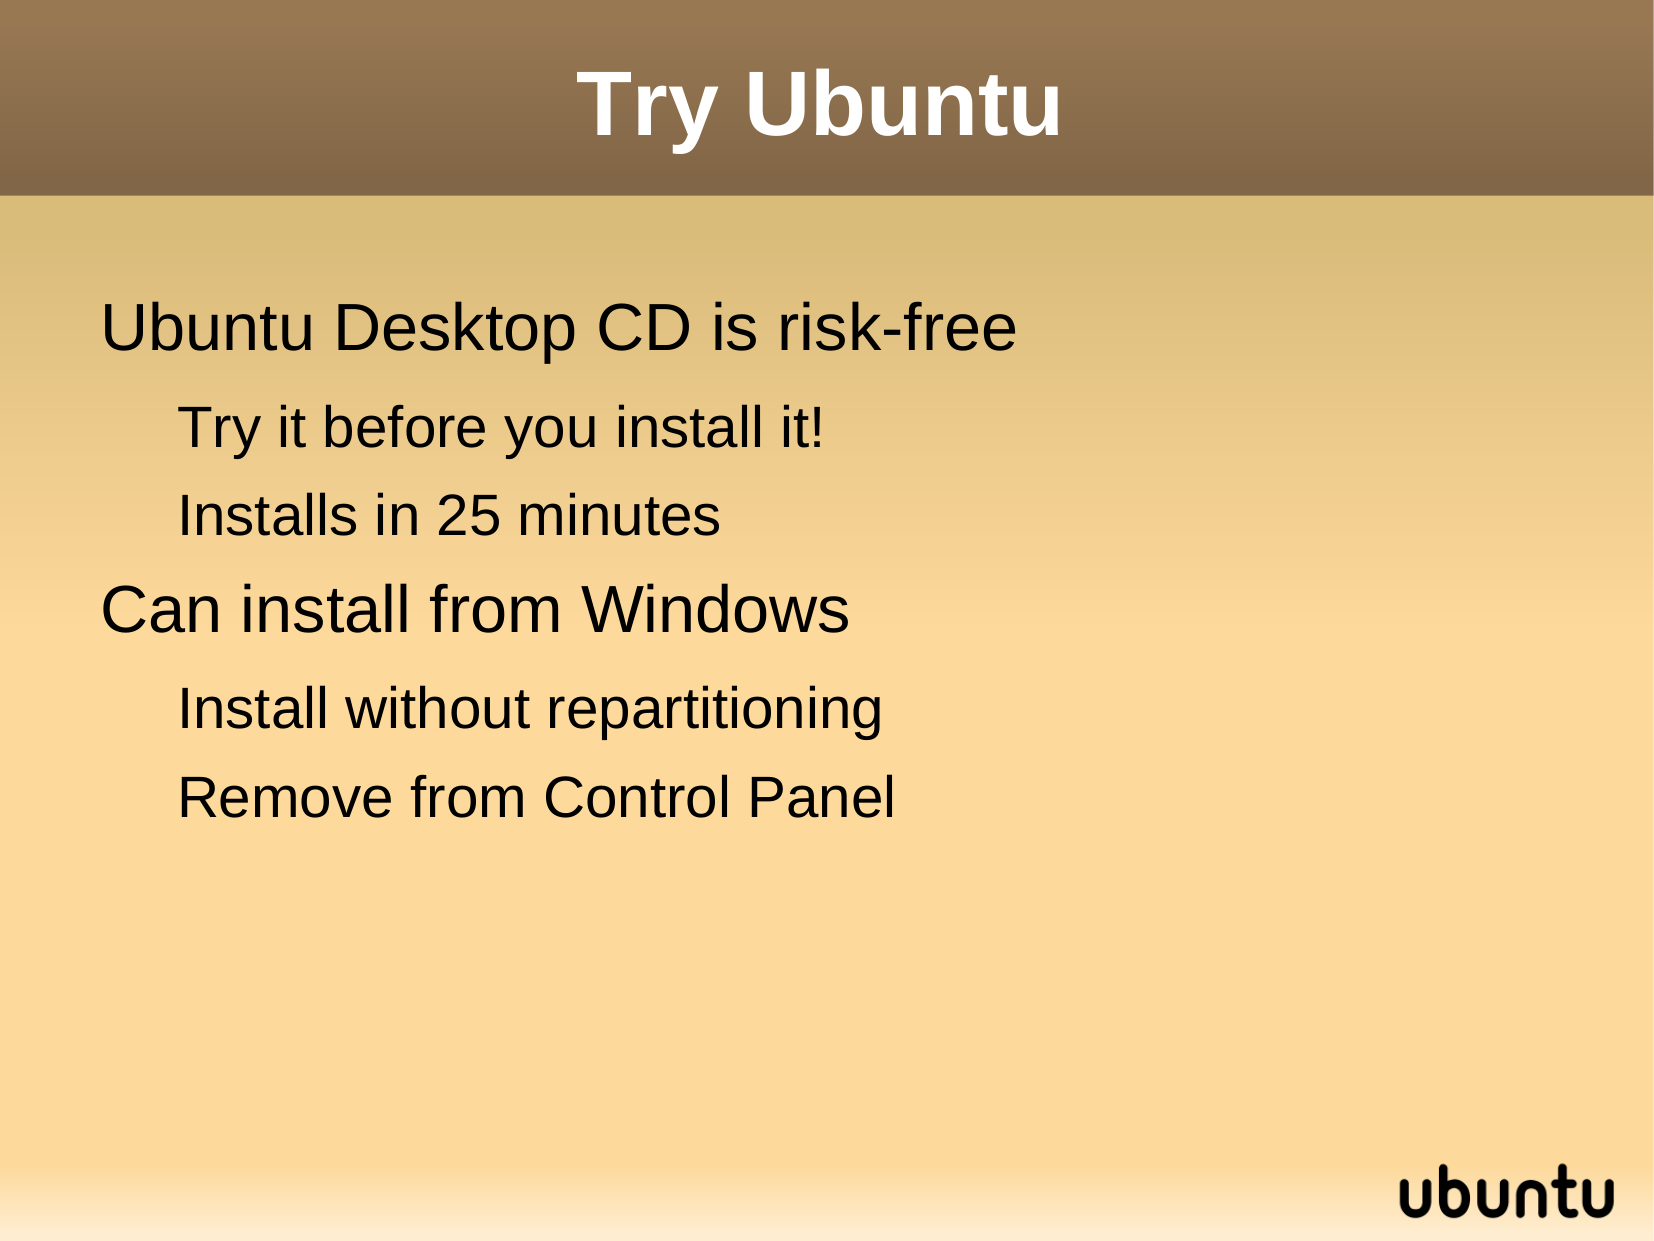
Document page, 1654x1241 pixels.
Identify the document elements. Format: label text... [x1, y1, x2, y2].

title Try Ubuntu [76, 7, 1565, 200]
picture [0, 0, 1654, 1241]
list Ubuntu Desktop CD is risk-free Try it before you install it! Installs in 25 minutes Can install from Windows Install without repartitioning Remove from Control Panel [82, 290, 1571, 1094]
